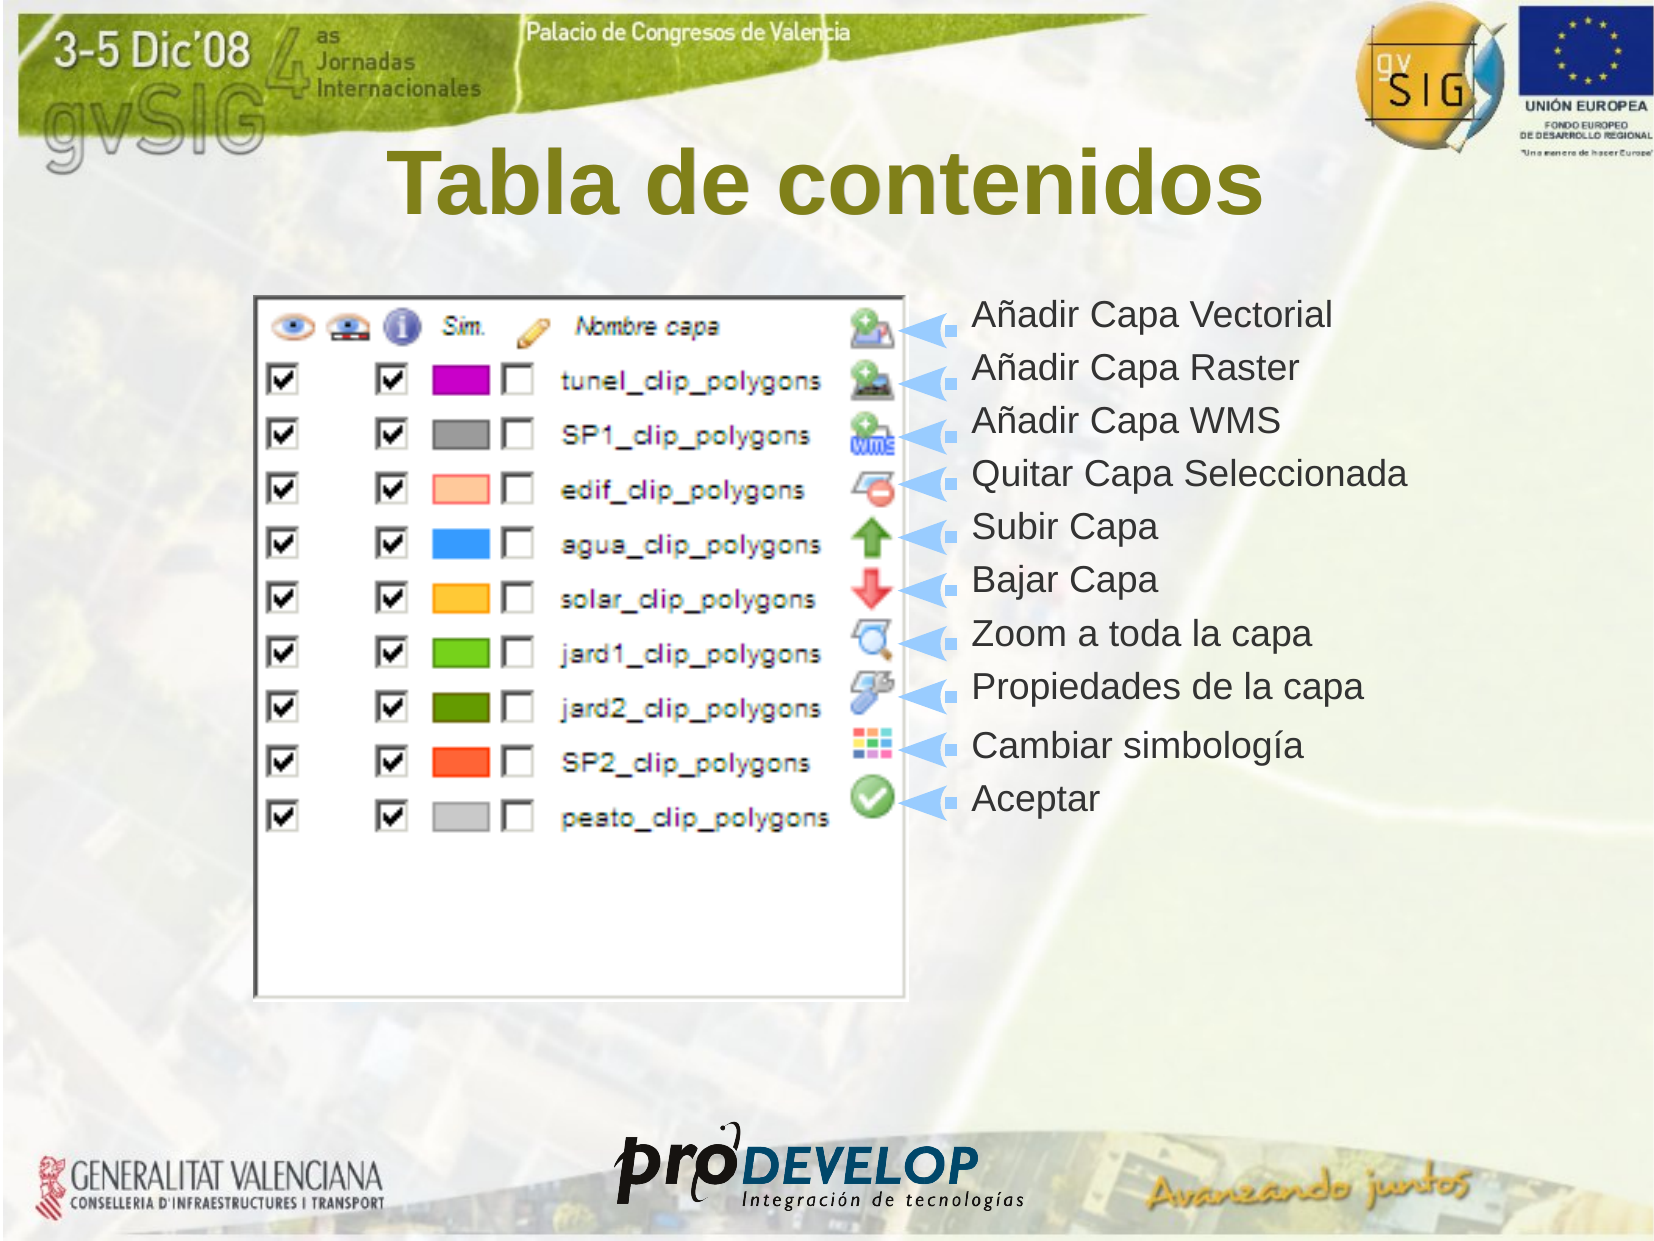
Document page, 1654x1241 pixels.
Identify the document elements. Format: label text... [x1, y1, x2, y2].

text_box Aceptar [956, 769, 1116, 827]
text_box Añadir Capa Raster [956, 338, 1315, 396]
text_box Bajar Capa [956, 551, 1174, 604]
text_box Propiedades de la capa [956, 657, 1380, 715]
picture [3, 0, 1654, 1241]
text_box Subir Capa [956, 498, 1174, 551]
text_box Añadir Capa Vectorial [956, 285, 1349, 343]
title Tabla de contenidos [82, 78, 1571, 287]
text_box Añadir Capa WMS [956, 391, 1297, 445]
text_box Quitar Capa Seleccionada [956, 445, 1423, 503]
text_box Zoom a toda la capa [956, 604, 1328, 657]
text_box Cambiar simbología [956, 716, 1319, 774]
